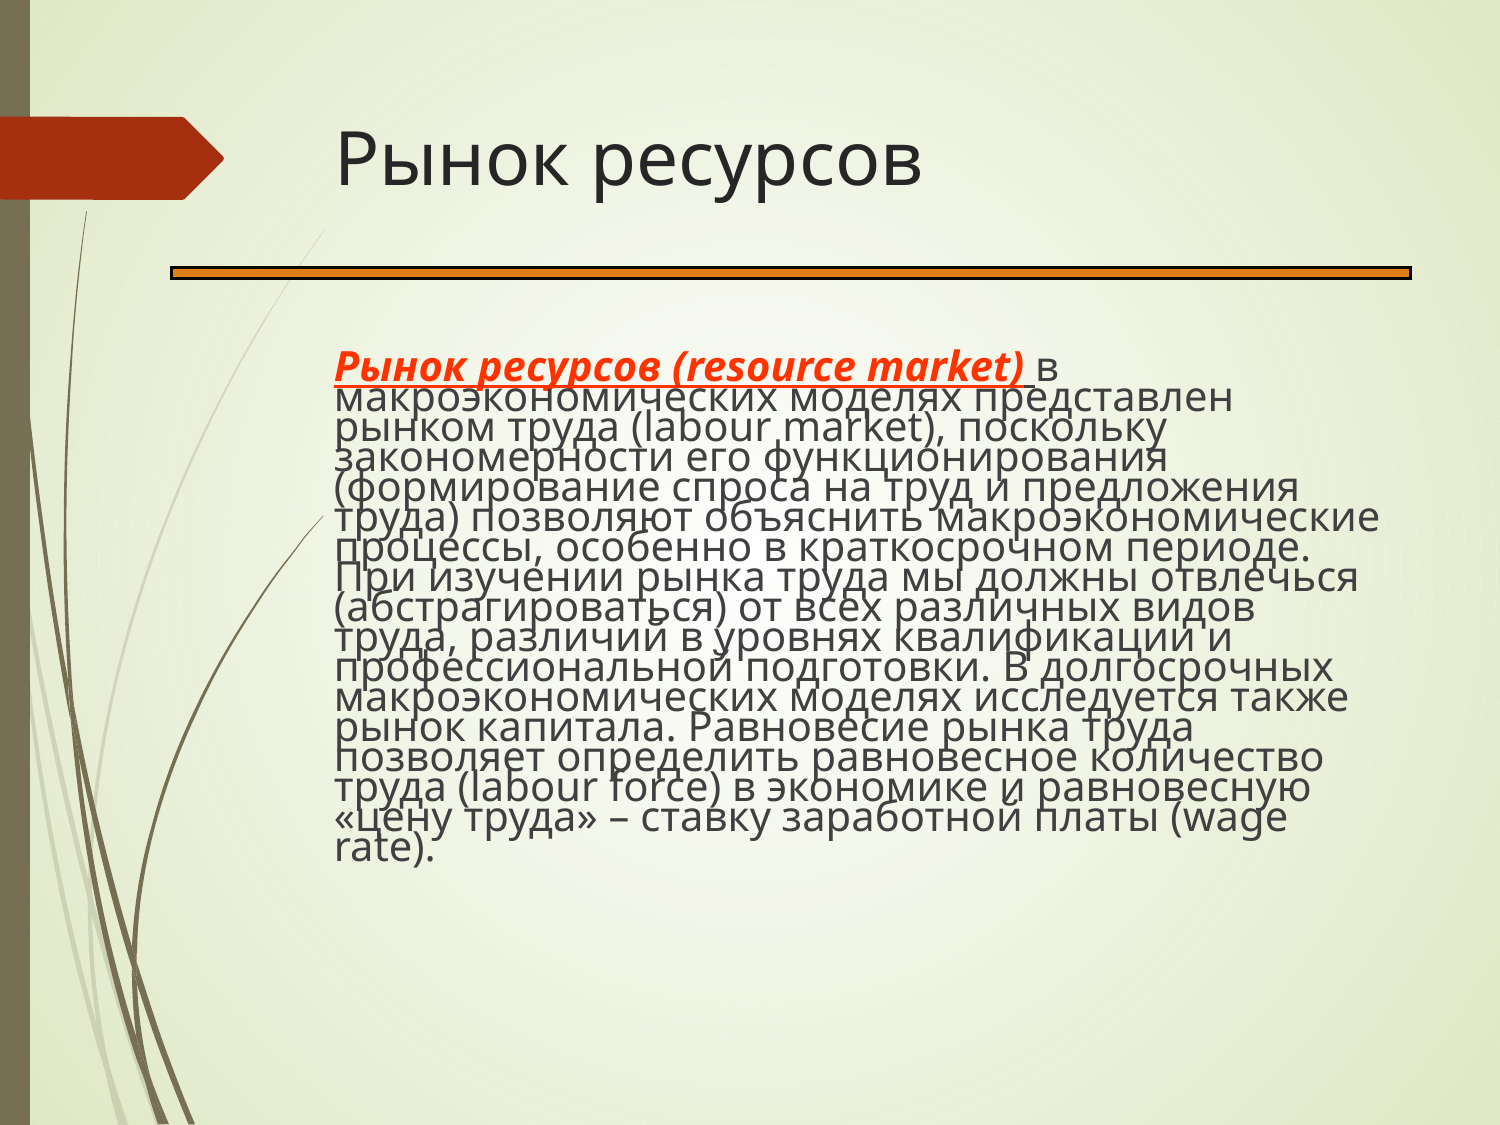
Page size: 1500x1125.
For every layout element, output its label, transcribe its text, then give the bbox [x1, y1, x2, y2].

list Рынок ресурсов (resource market) в макроэкономических моделях представлен рынком труда (labour market), поскольку закономерности его функционирования (формирование спроса на труд и предложения труда) позволяют объяснить макроэкономические процессы, особенно в краткосрочном периоде. При изучении рынка труда мы должны отвлечься (абстрагироваться) от всех различных видов труда, различий в уровнях квалификации и профессиональной подготовки. В долгосрочных макроэкономических моделях исследуется также рынок капитала. Равновесие рынка труда позволяет определить равновесное количество труда (labour force) в экономике и равновесную «цену труда» – ставку заработной платы (wage rate). [318, 350, 1401, 970]
title Рынок ресурсов [319, 102, 1400, 313]
